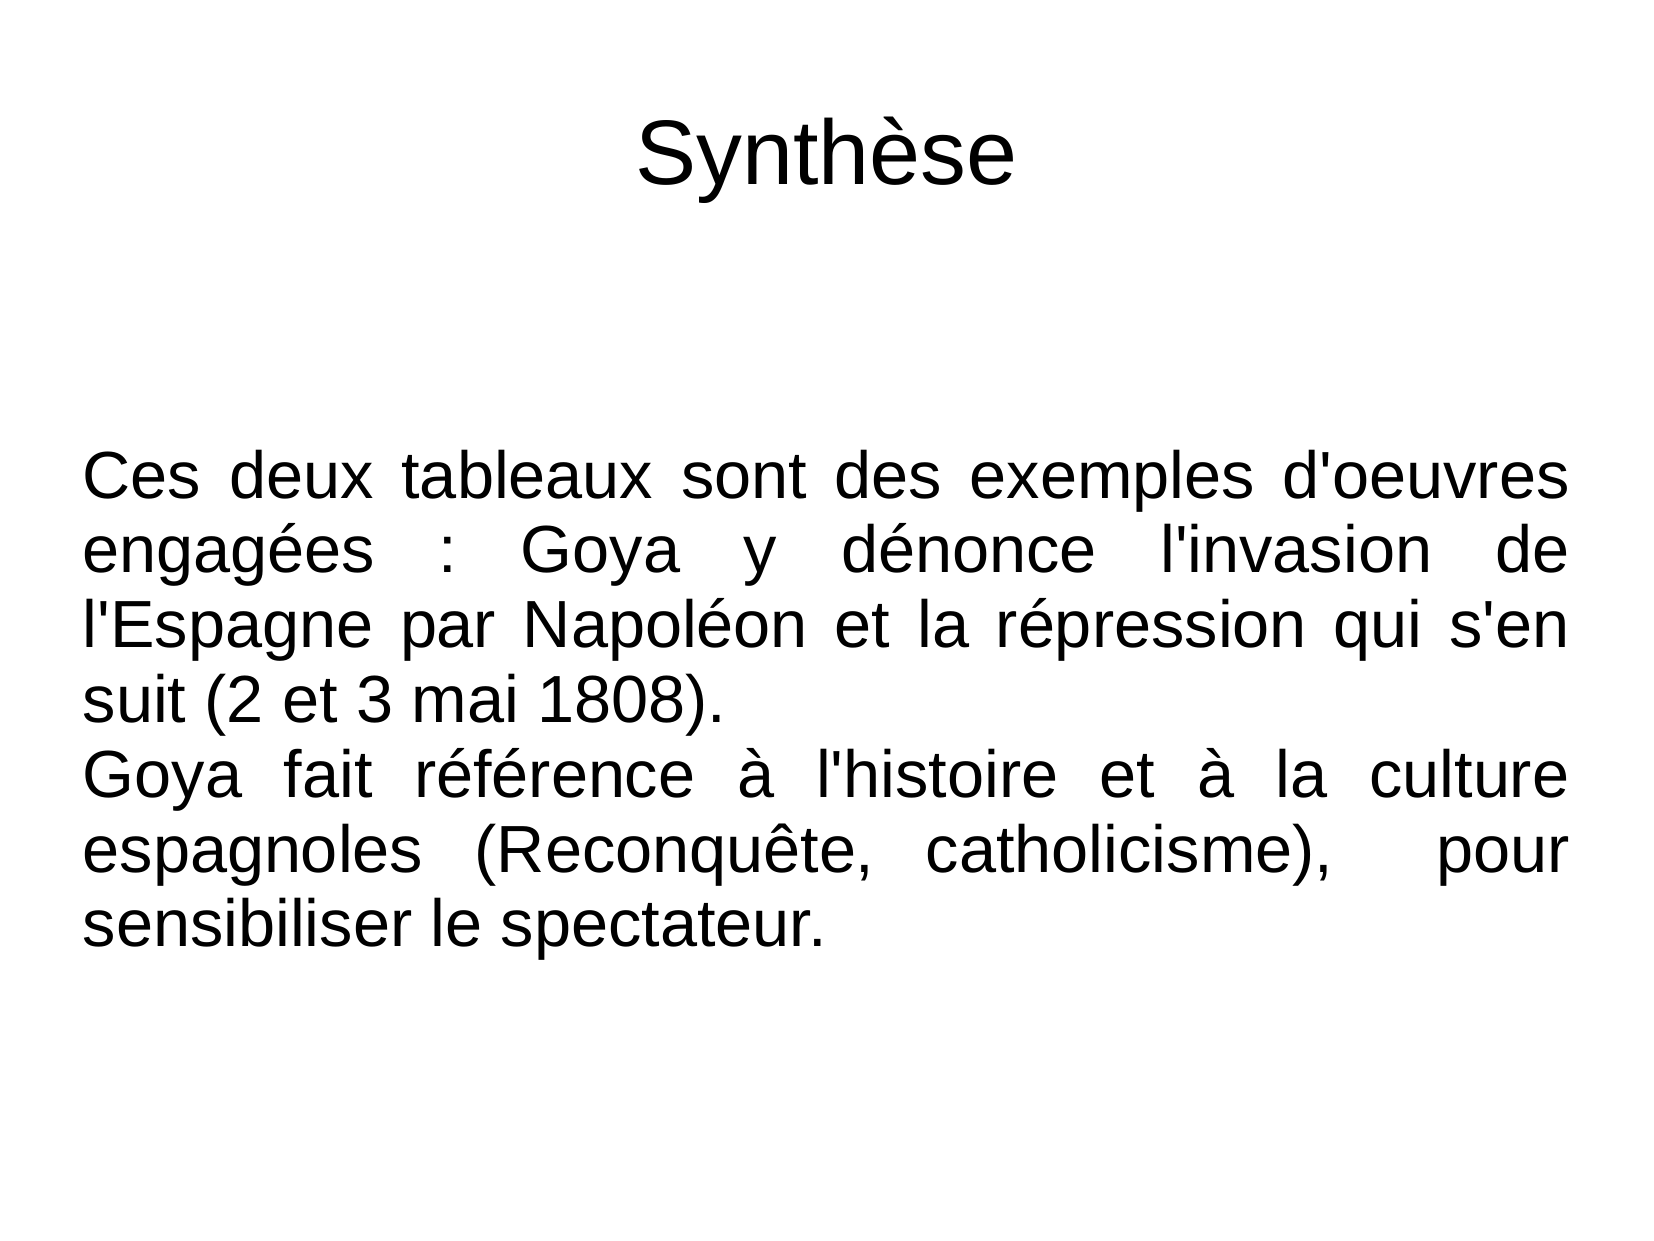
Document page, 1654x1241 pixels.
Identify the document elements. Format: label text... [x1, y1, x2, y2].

subtitle Ces deux tableaux sont des exemples d'oeuvres engagées : Goya y dénonce l'invasion de l'Espagne par Napoléon et la répression qui s'en suit (2 et 3 mai 1808). Goya fait référence à l'histoire et à la culture espagnoles (Reconquête, catholicisme), pour sensibiliser le spectateur. [82, 290, 1571, 1109]
title Synthèse [82, 49, 1571, 257]
